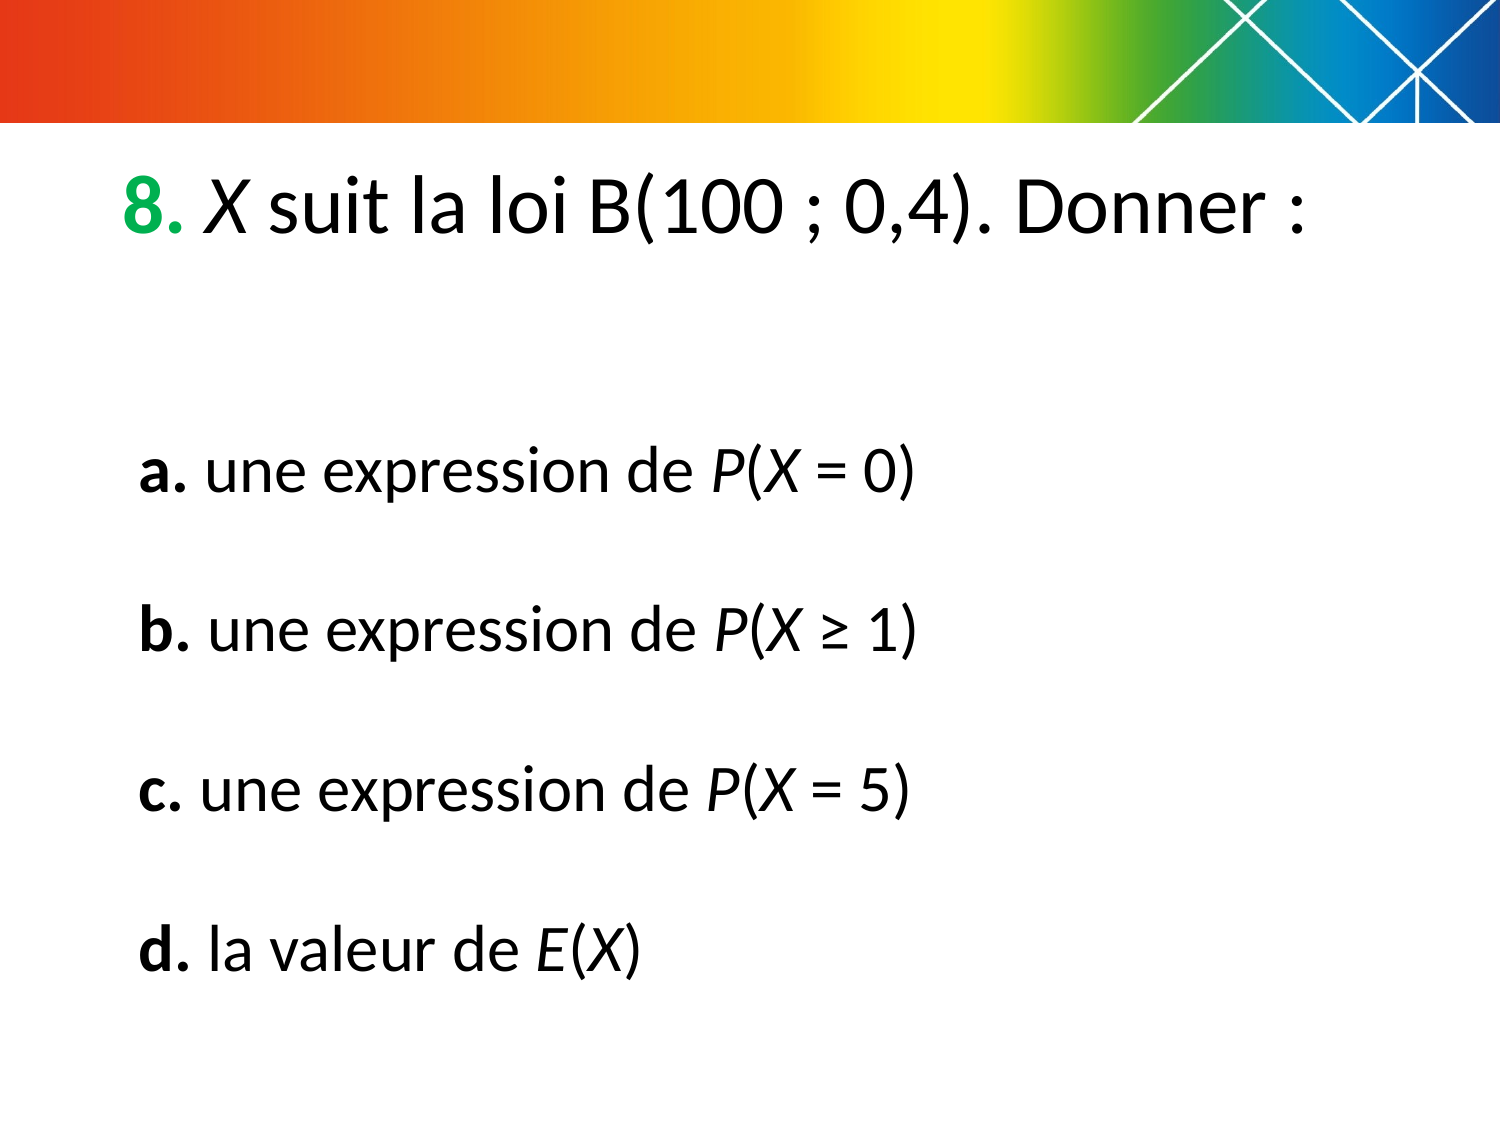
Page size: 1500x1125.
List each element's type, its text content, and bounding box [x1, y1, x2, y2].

text_box a. une expression de P(X = 0) b. une expression de P(X ≥ 1) c. une expression de P(X = 5) d. la valeur de E(X) [123, 337, 1353, 1125]
picture [1340, 0, 1500, 123]
title 8. X suit la loi B(100 ; 0,4). Donner : [41, 143, 1392, 331]
picture [0, 0, 1358, 123]
